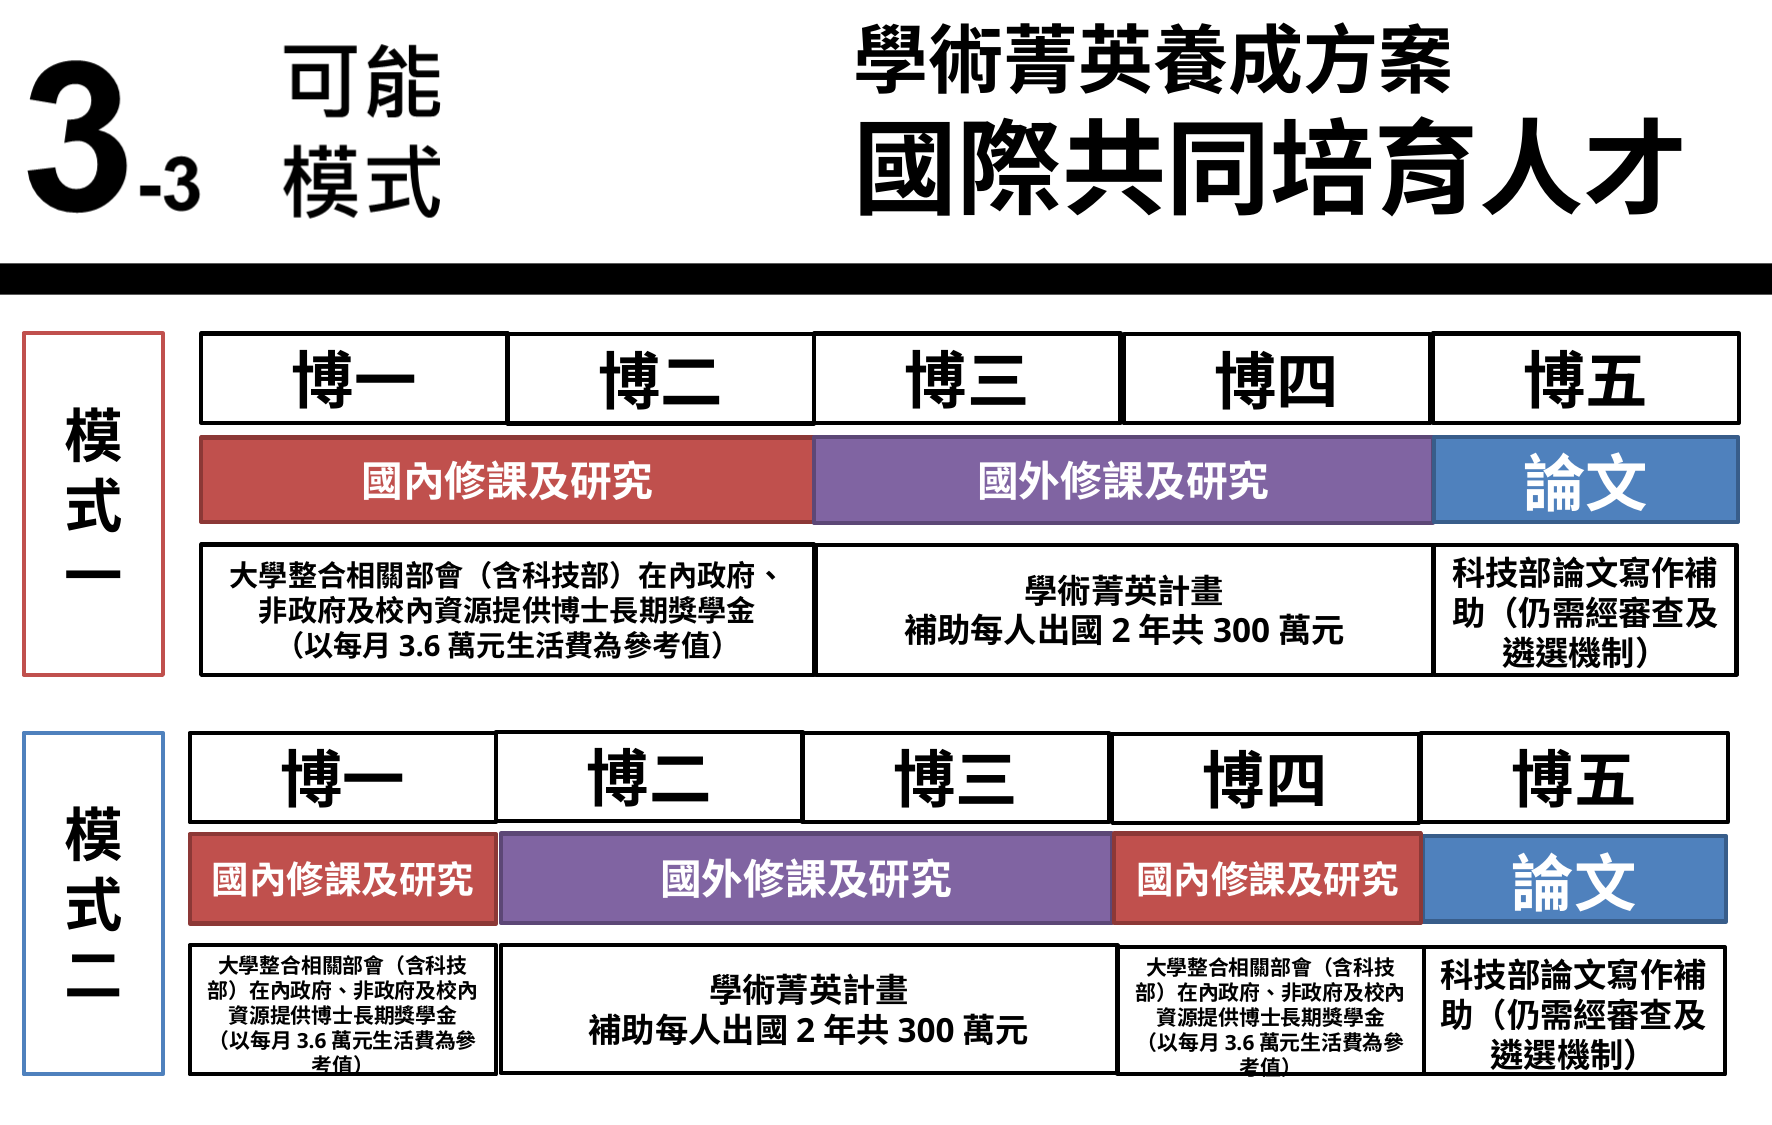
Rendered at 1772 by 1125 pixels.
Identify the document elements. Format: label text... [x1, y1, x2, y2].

text_box 科技部論文寫作補助（仍需經審查及遴選機制） [1434, 545, 1736, 675]
text_box 學術菁英養成方案 國際共同培育人才 [838, 5, 1709, 238]
text_box 博五 [1421, 733, 1728, 822]
text_box 博三 [814, 333, 1121, 423]
text_box 科技部論文寫作補助（仍需經審查及遴選機制） [1424, 947, 1725, 1074]
text_box 學術菁英計畫 補助每人出國2年共300萬元 [501, 945, 1117, 1073]
text_box 論文 [1434, 437, 1738, 522]
text_box 博一 [201, 333, 508, 423]
text_box 大學整合相關部會（含科技部）在內政府、非政府及校內資源提供博士長期獎學金 （以每月3.6萬元生活費為參考值） [1117, 947, 1424, 1074]
text_box 模式二 [24, 733, 163, 1074]
text_box 博五 [1433, 333, 1739, 423]
text_box 國外修課及研究 [501, 833, 1112, 923]
picture [4, 0, 462, 384]
text_box 博二 [496, 732, 803, 821]
text_box 國內修課及研究 [201, 437, 814, 522]
text_box 博三 [803, 733, 1109, 822]
text_box 博四 [1124, 334, 1430, 423]
text_box 國內修課及研究 [190, 834, 496, 923]
text_box 學術菁英計畫 補助每人出國2年共300萬元 [816, 545, 1433, 675]
text_box 模式一 [24, 384, 163, 675]
text_box 國內修課及研究 [1114, 833, 1421, 923]
text_box 論文 [1422, 836, 1726, 921]
text_box 大學整合相關部會（含科技部）在內政府、非政府及校內資源提供博士長期獎學金 （以每月3.6萬元生活費為參考值） [190, 945, 496, 1074]
text_box 博一 [190, 733, 496, 822]
text_box 國外修課及研究 [814, 437, 1433, 523]
text_box 大學整合相關部會（含科技部）在內政府、非政府及校內資源提供博士長期獎學金 （以每月3.6萬元生活費為參考值） [201, 545, 814, 675]
text_box 博四 [1112, 734, 1419, 823]
text_box 博二 [508, 334, 814, 423]
